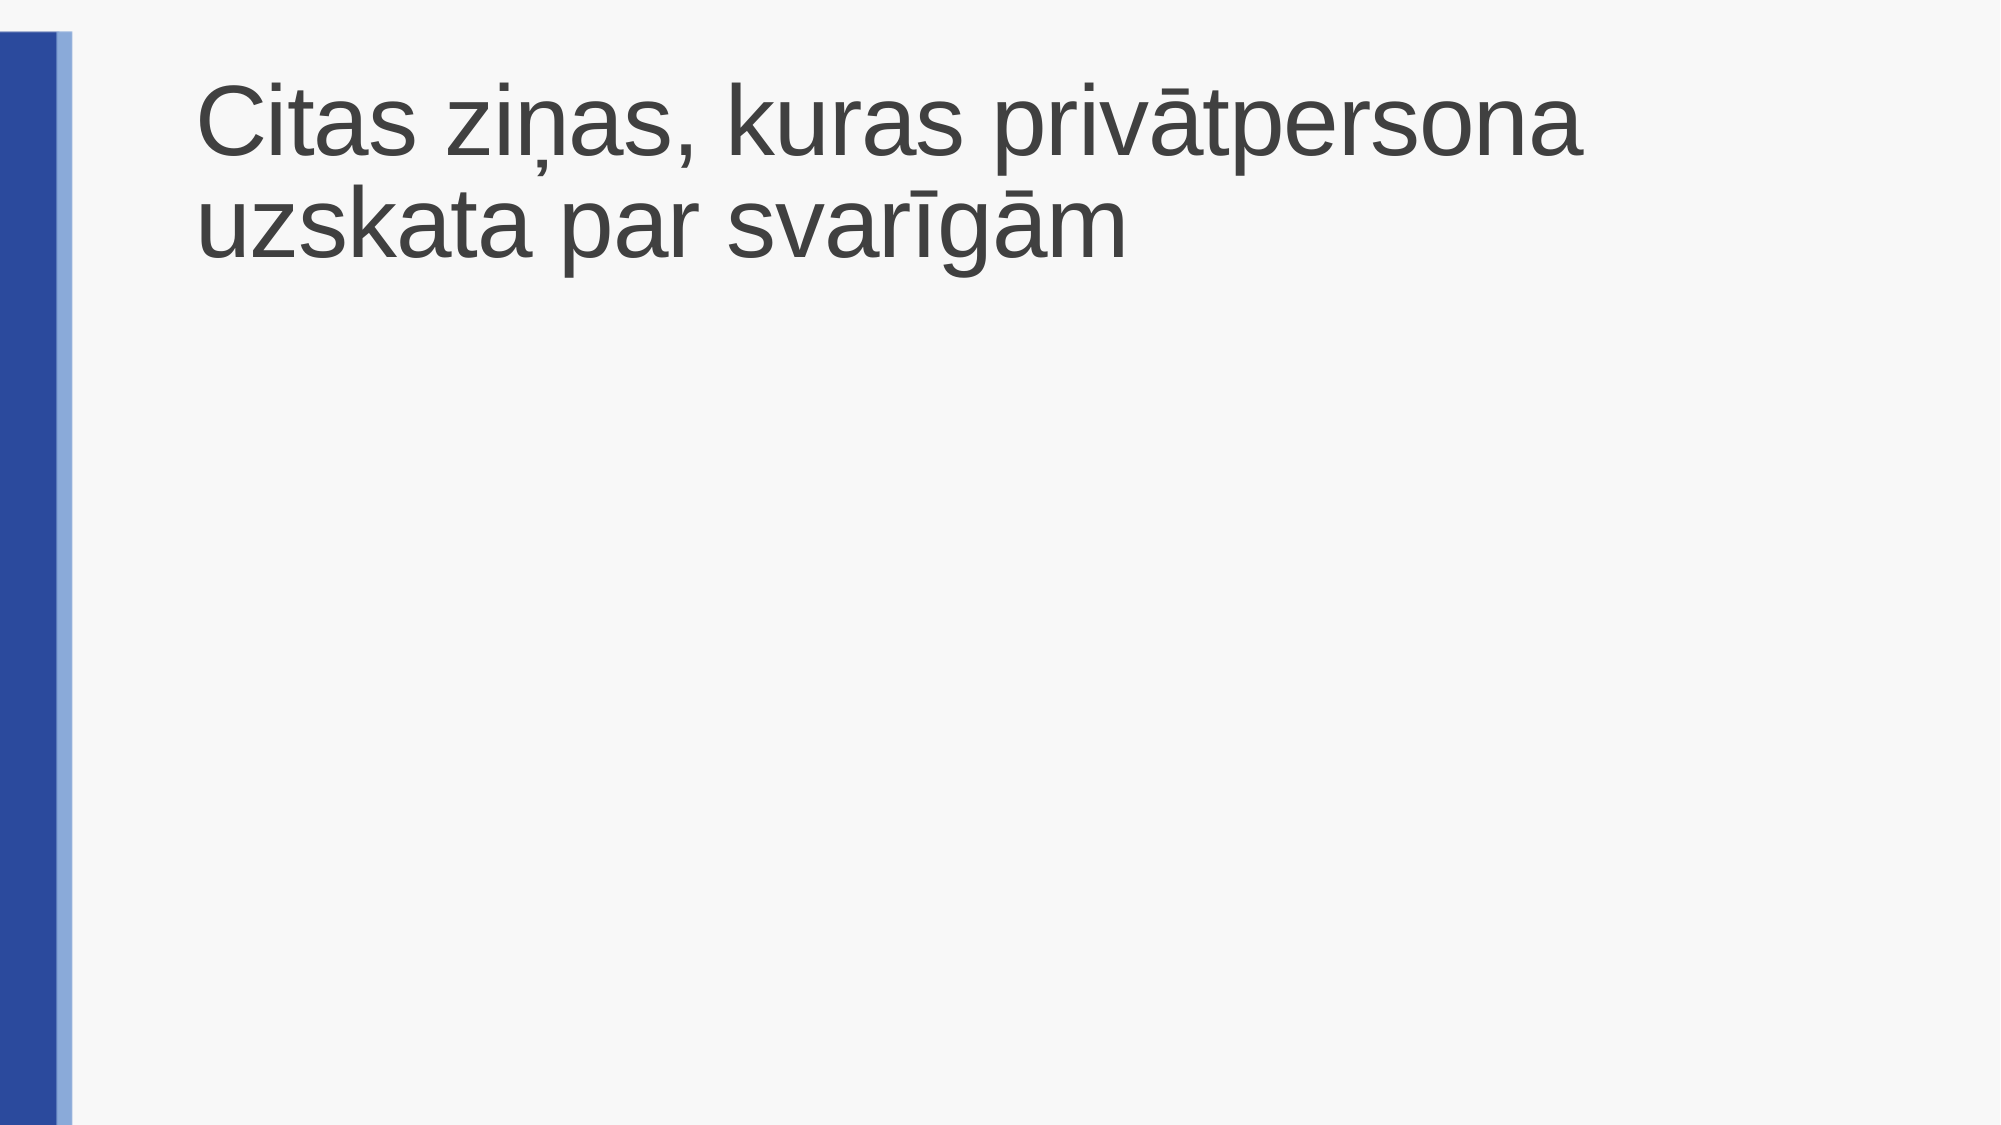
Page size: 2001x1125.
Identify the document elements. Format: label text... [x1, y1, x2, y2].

title Citas ziņas, kuras privātpersona uzskata par svarīgām [180, 47, 1831, 286]
